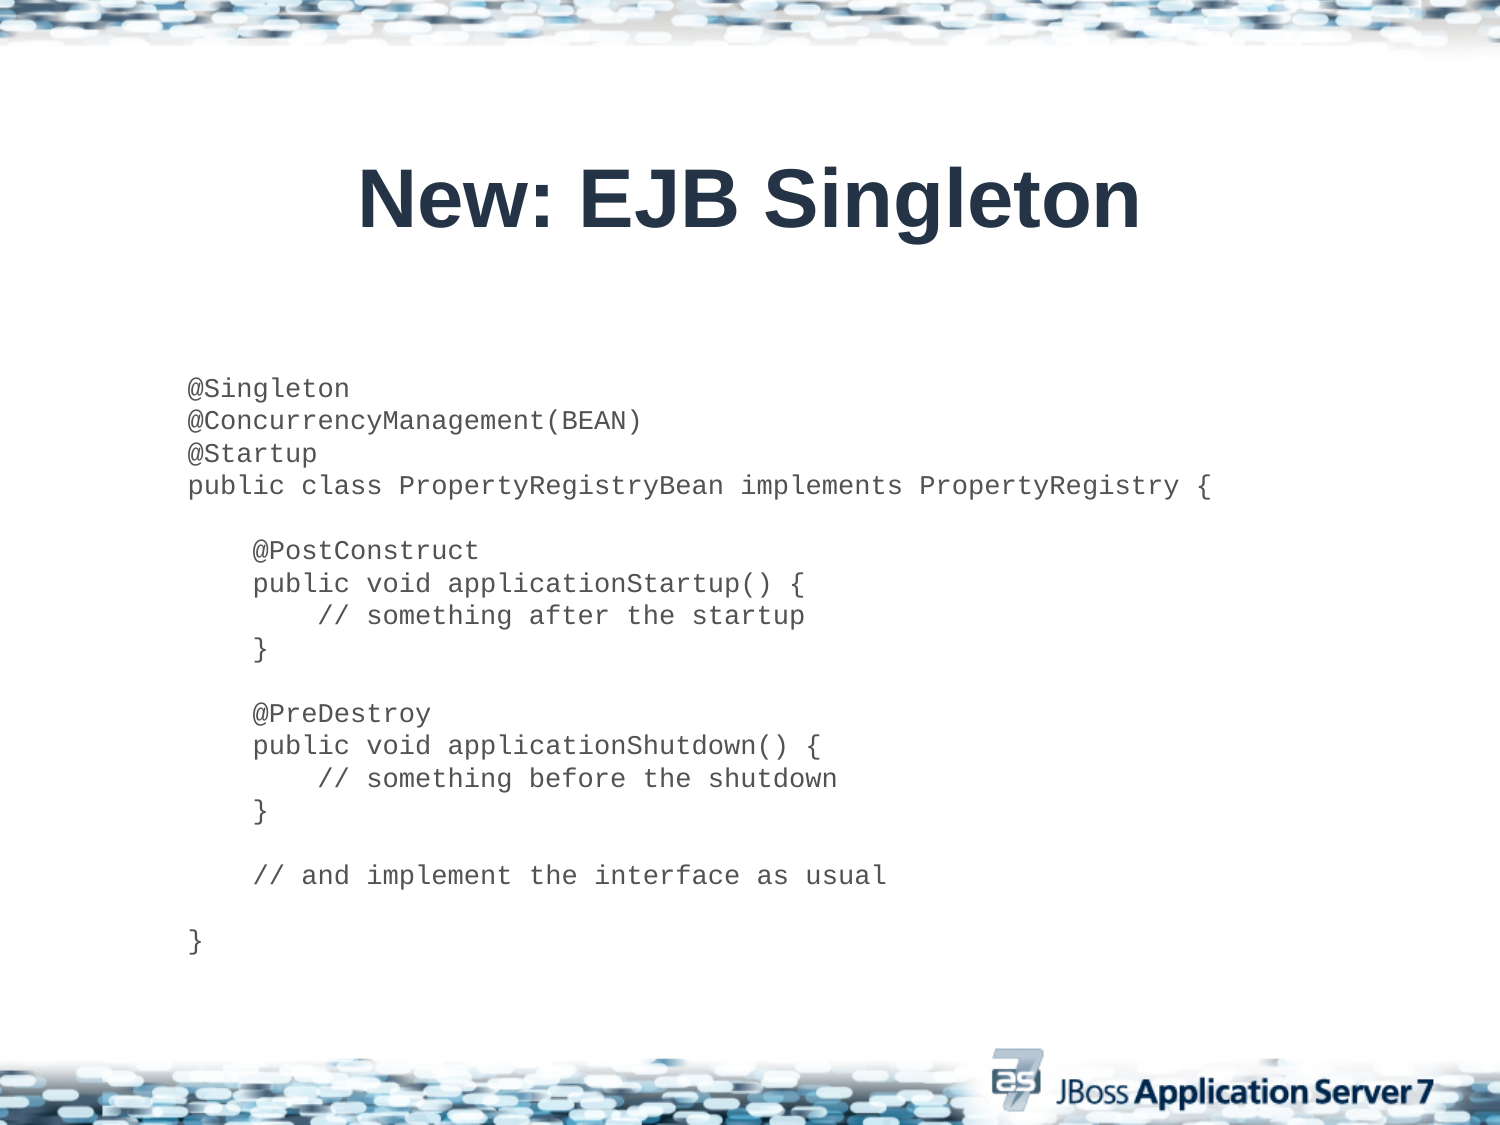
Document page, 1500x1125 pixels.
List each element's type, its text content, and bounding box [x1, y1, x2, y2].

picture [0, 0, 1500, 1125]
title New: EJB Singleton [112, 68, 1388, 320]
subtitle @Singleton @ConcurrencyManagement(BEAN) @Startup public class PropertyRegistryBean implements PropertyRegistry { @PostConstruct public void applicationStartup() { // something after the startup } @PreDestroy public void applicationShutdown() { // something before the shutdown } // and implement the interface as usual } [112, 332, 1388, 993]
